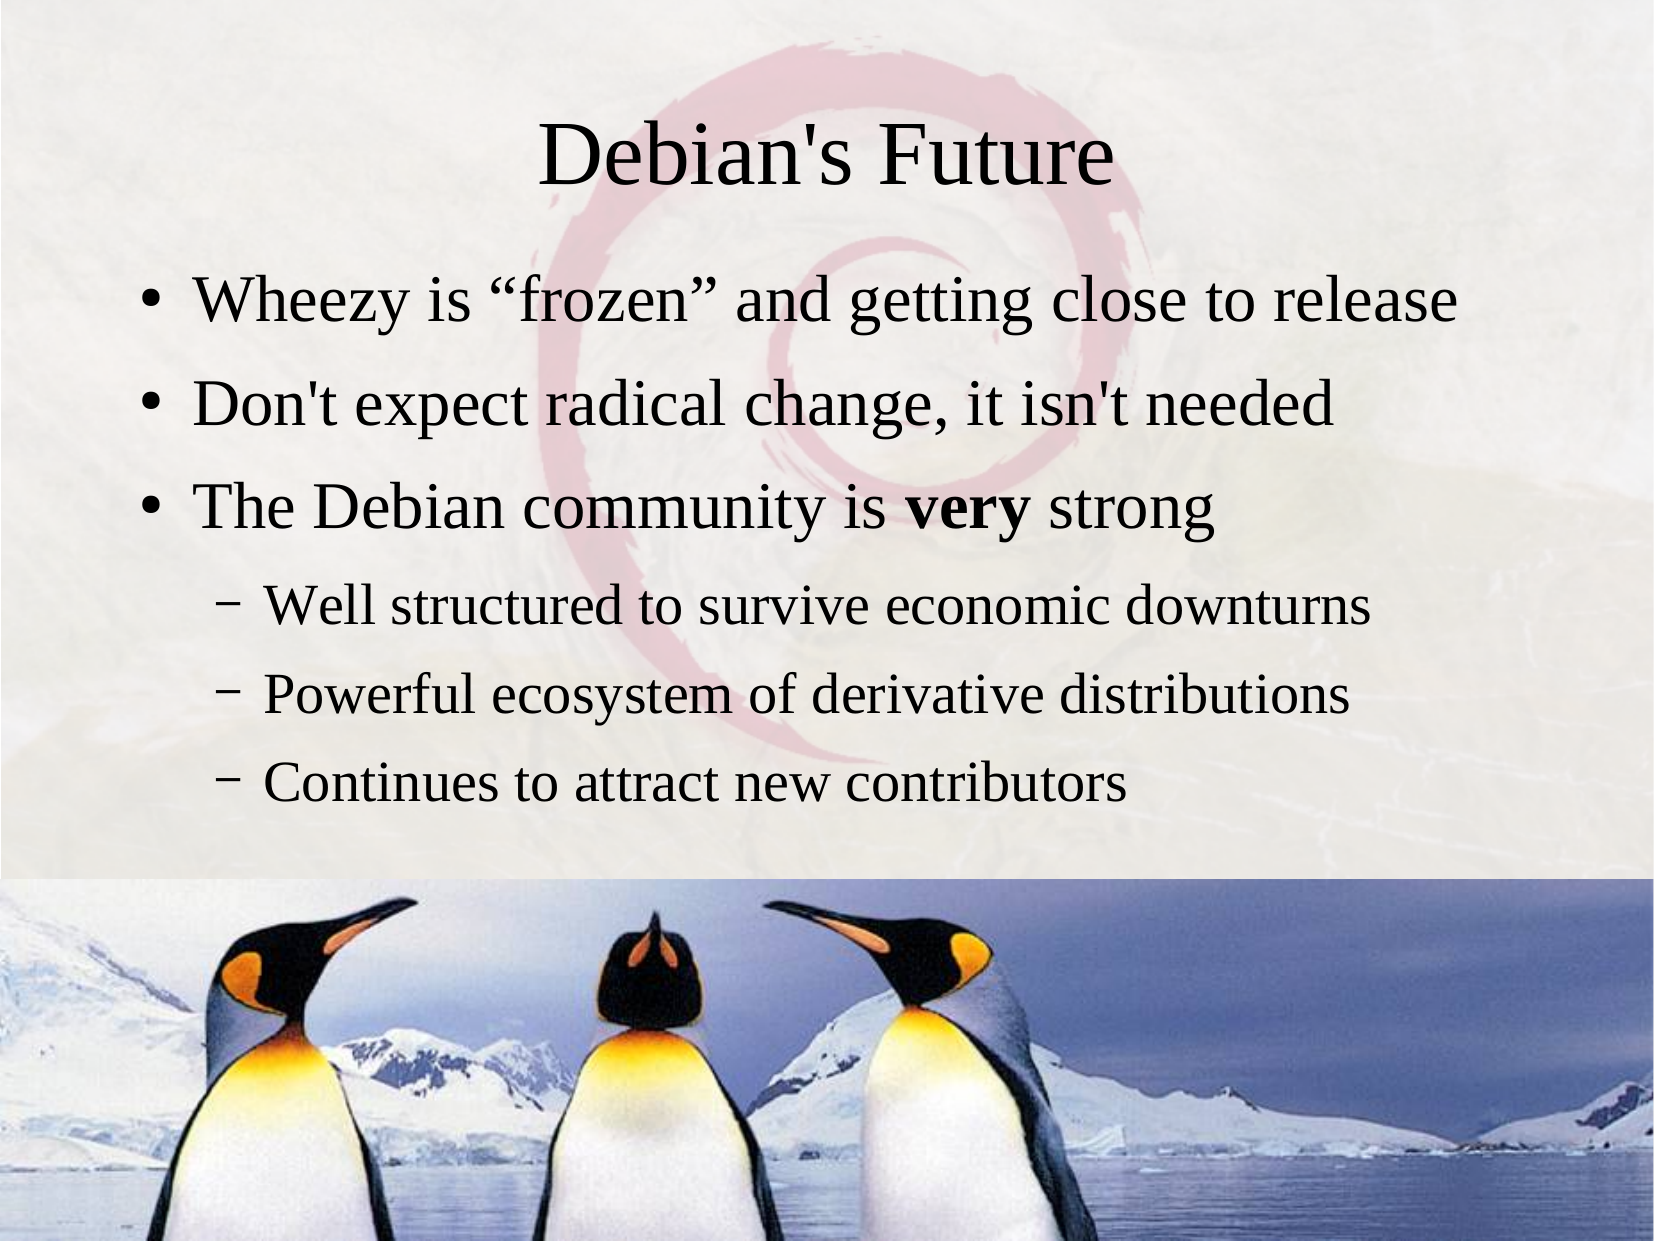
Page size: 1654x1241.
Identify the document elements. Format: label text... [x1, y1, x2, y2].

list Wheezy is “frozen” and getting close to release Don't expect radical change, it isn't needed The Debian community is very strong Well structured to survive economic downturns Powerful ecosystem of derivative distributions Continues to attract new contributors [121, 262, 1534, 879]
picture [0, 0, 1654, 1241]
title Debian's Future [121, 49, 1534, 257]
